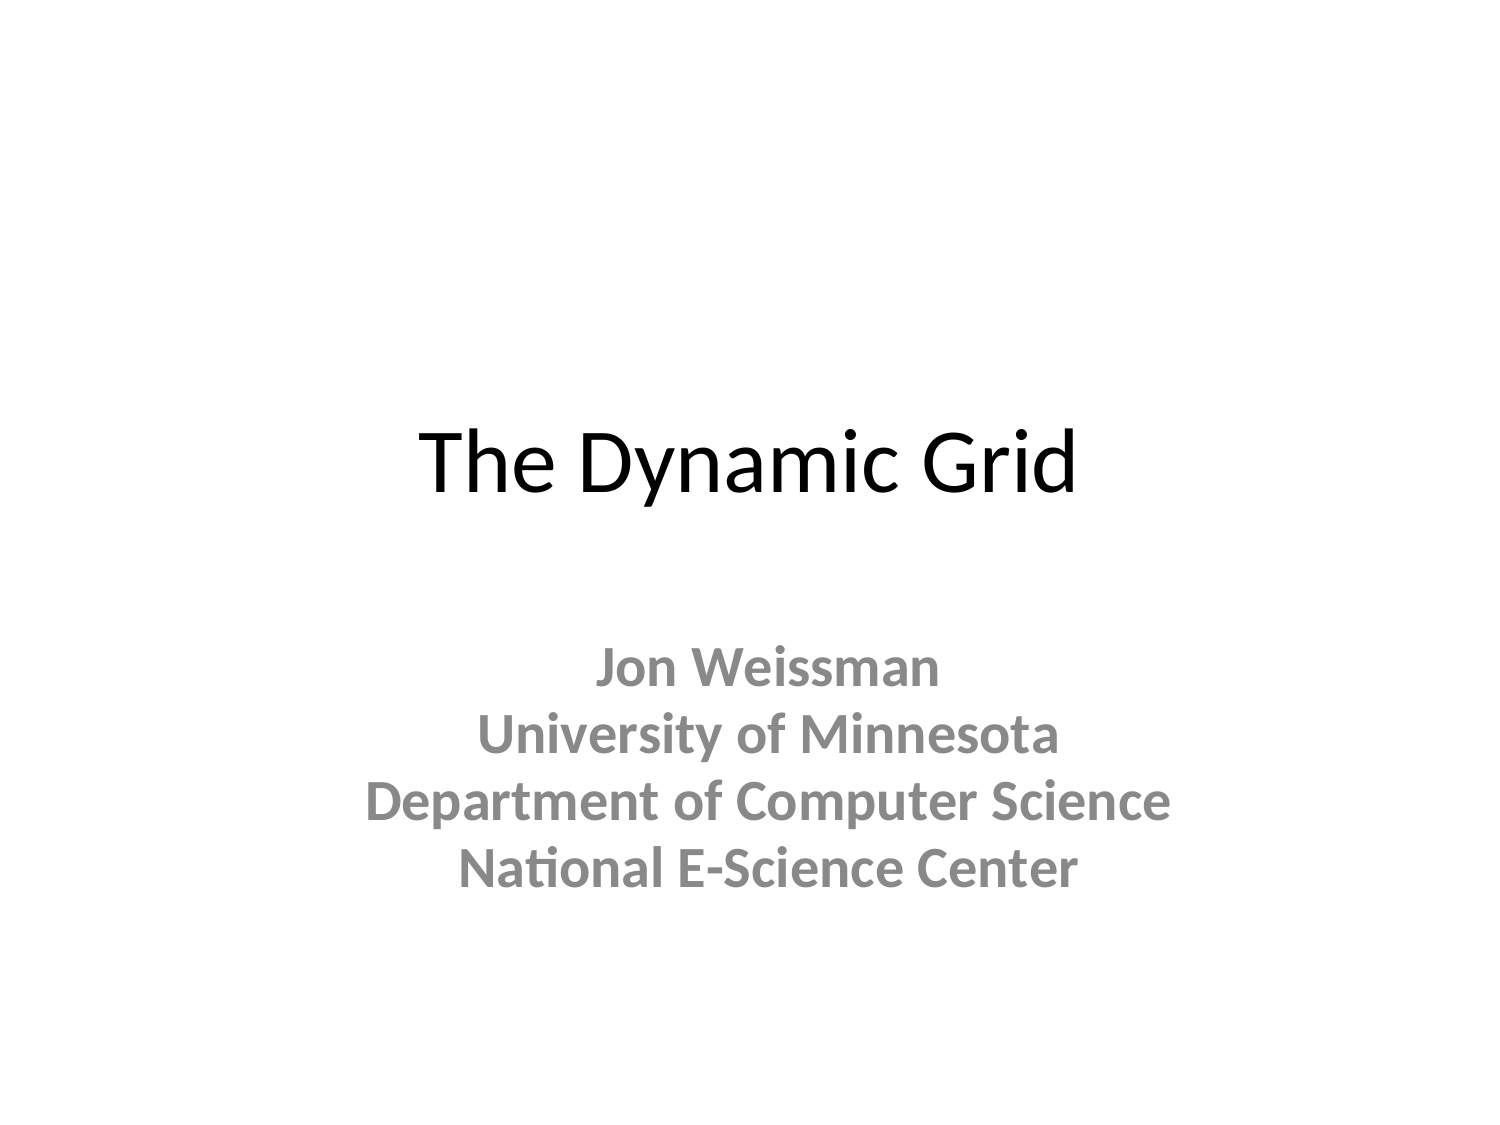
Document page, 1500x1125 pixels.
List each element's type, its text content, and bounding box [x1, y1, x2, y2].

title The Dynamic Grid [112, 349, 1388, 591]
text_box Jon Weissman University of Minnesota Department of Computer Science National E-Science Center [224, 637, 1313, 1103]
